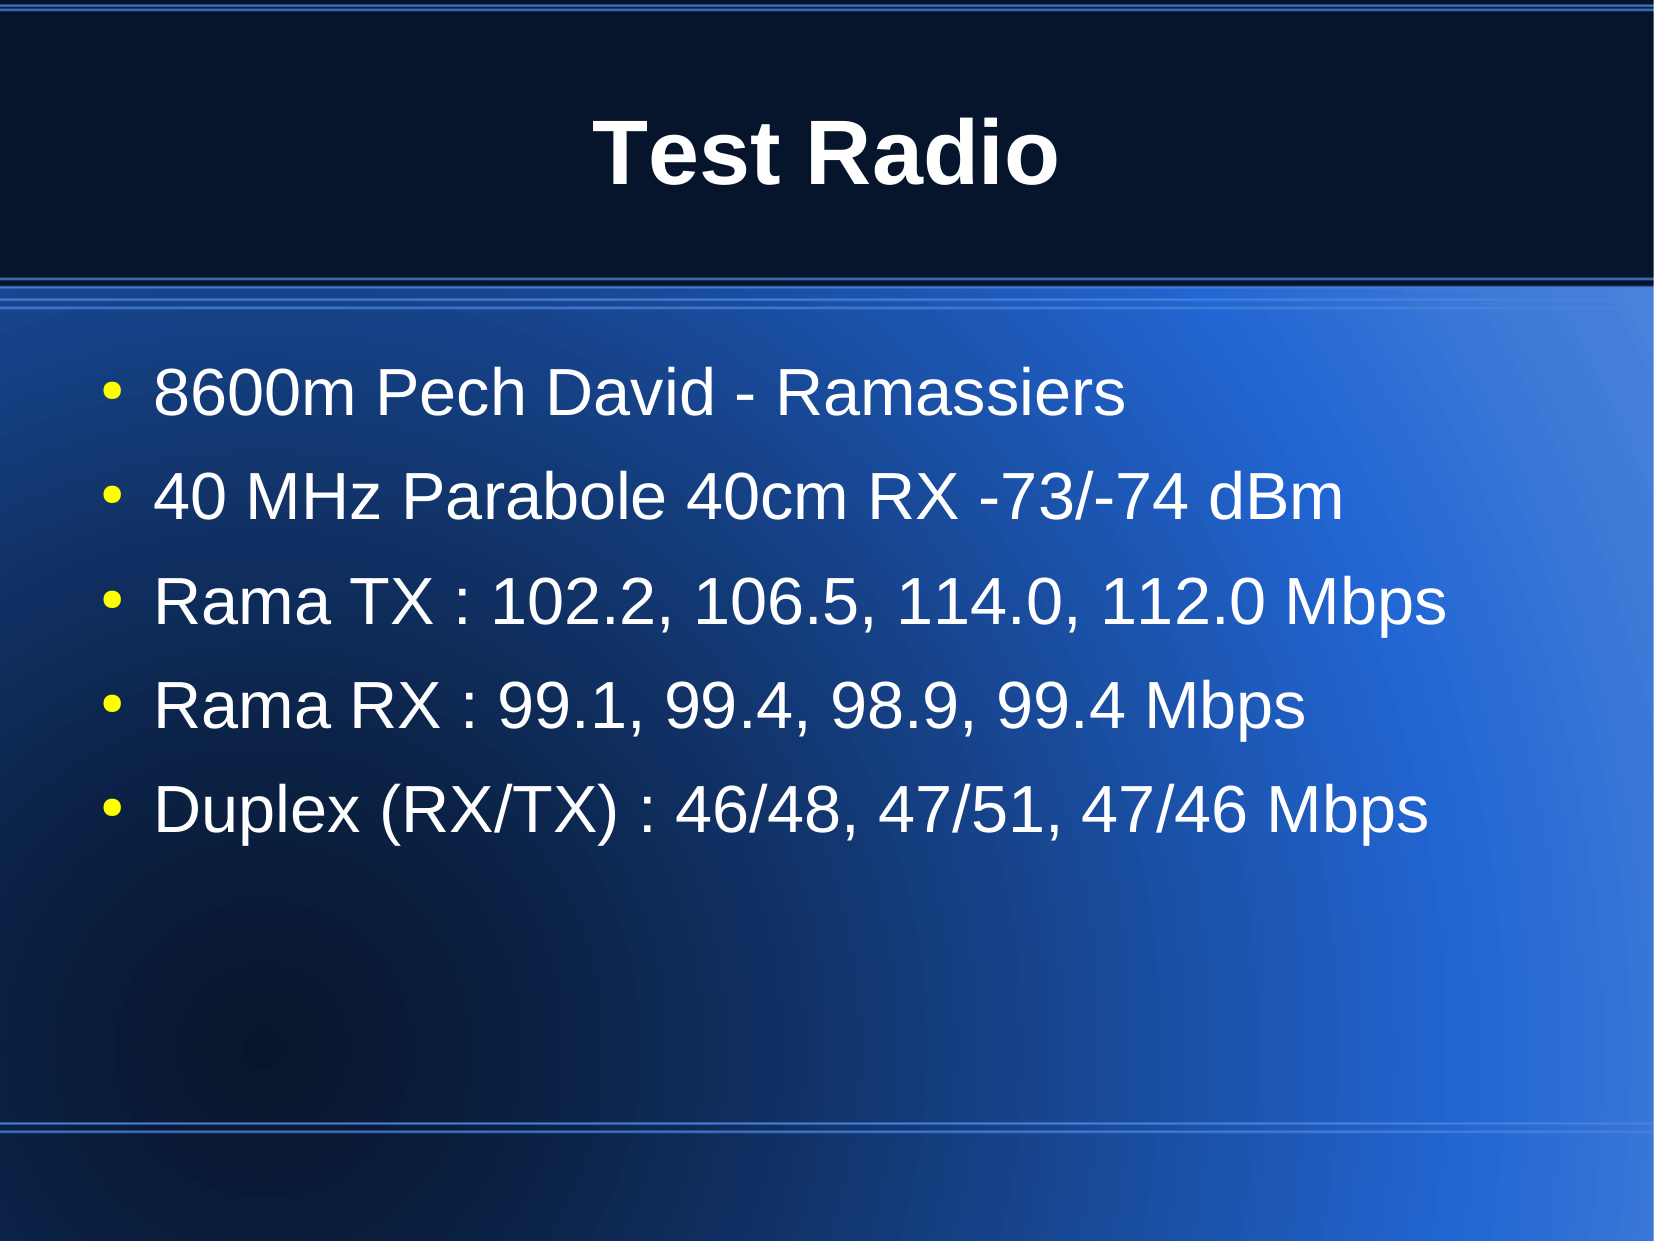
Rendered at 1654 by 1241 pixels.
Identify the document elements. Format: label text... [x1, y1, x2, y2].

picture [0, 0, 1654, 1241]
title Test Radio [82, 56, 1571, 250]
list 8600m Pech David - Ramassiers 40 MHz Parabole 40cm RX -73/-74 dBm Rama TX : 102.2, 106.5, 114.0, 112.0 Mbps Rama RX : 99.1, 99.4, 98.9, 99.4 Mbps Duplex (RX/TX) : 46/48, 47/51, 47/46 Mbps [82, 355, 1571, 1159]
